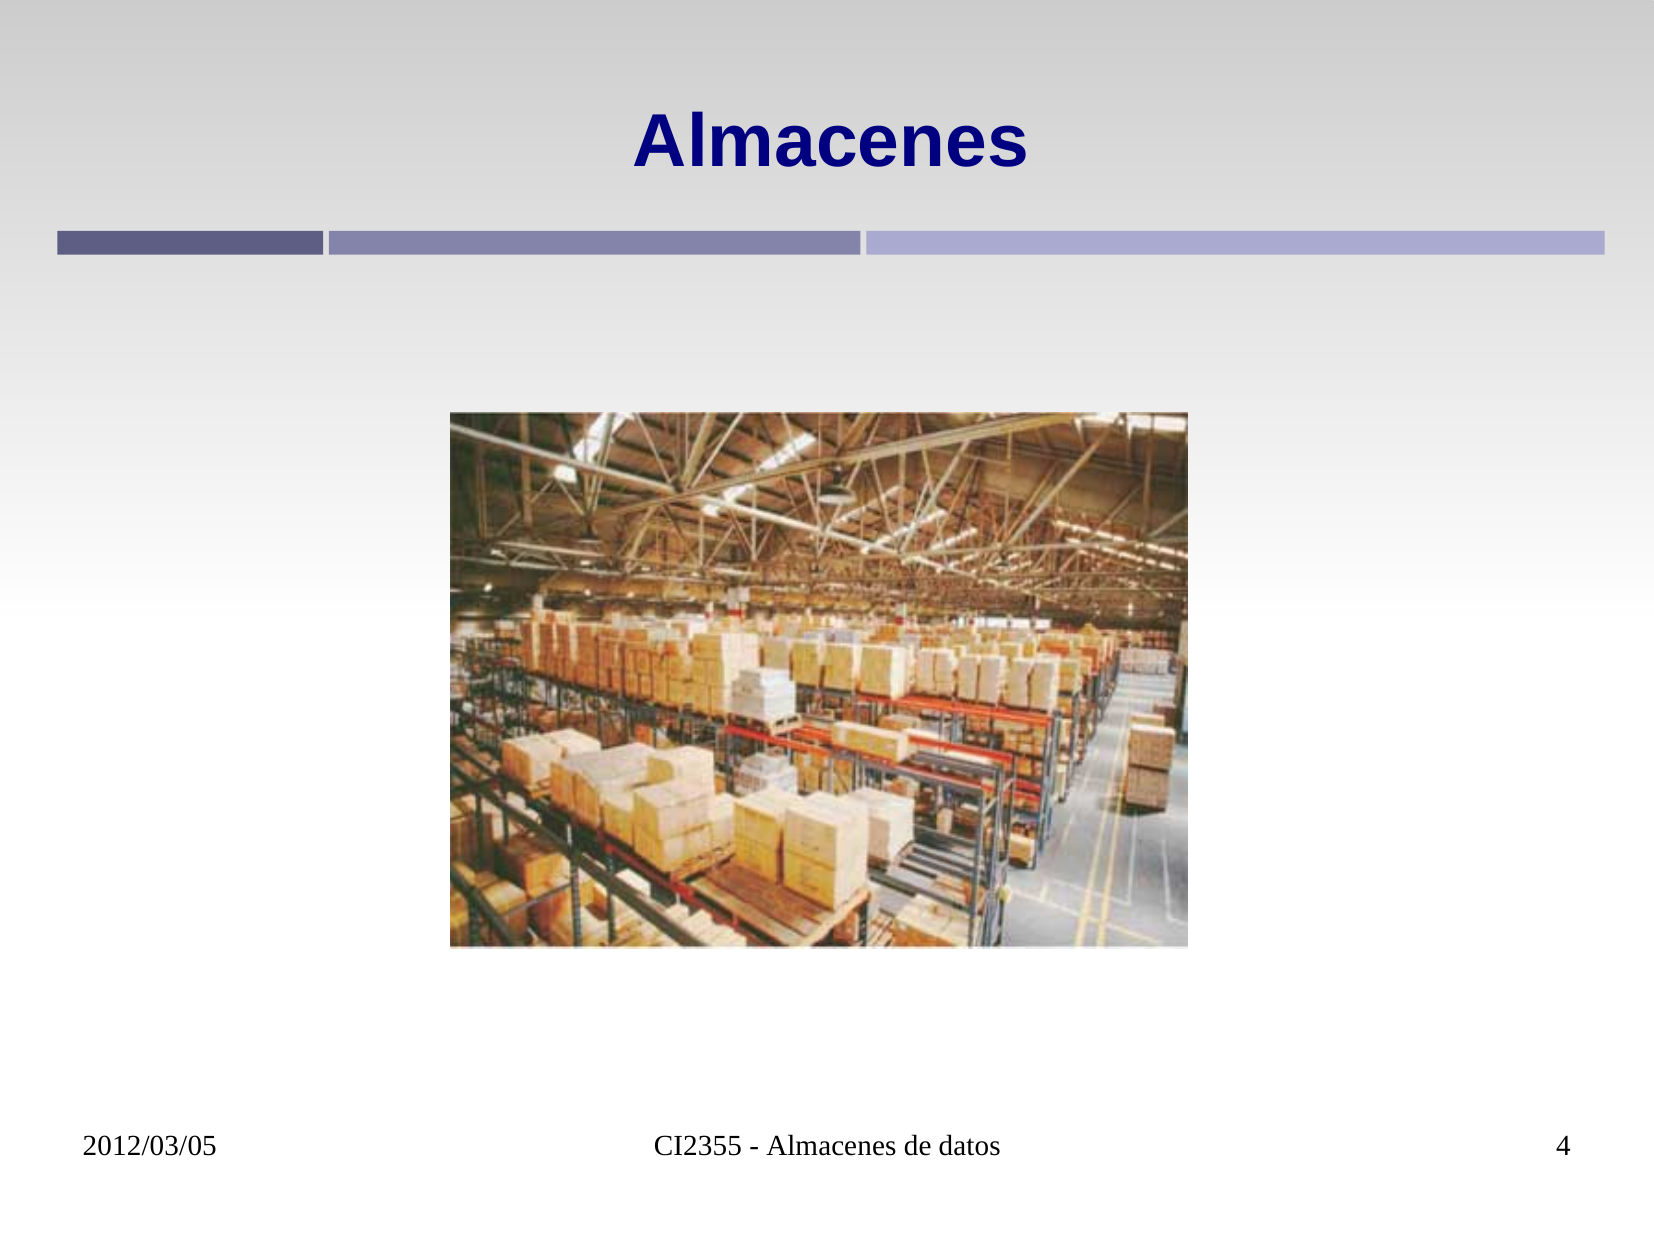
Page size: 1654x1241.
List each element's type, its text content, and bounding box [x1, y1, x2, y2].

title Almacenes [86, 55, 1576, 226]
picture [450, 412, 1188, 949]
